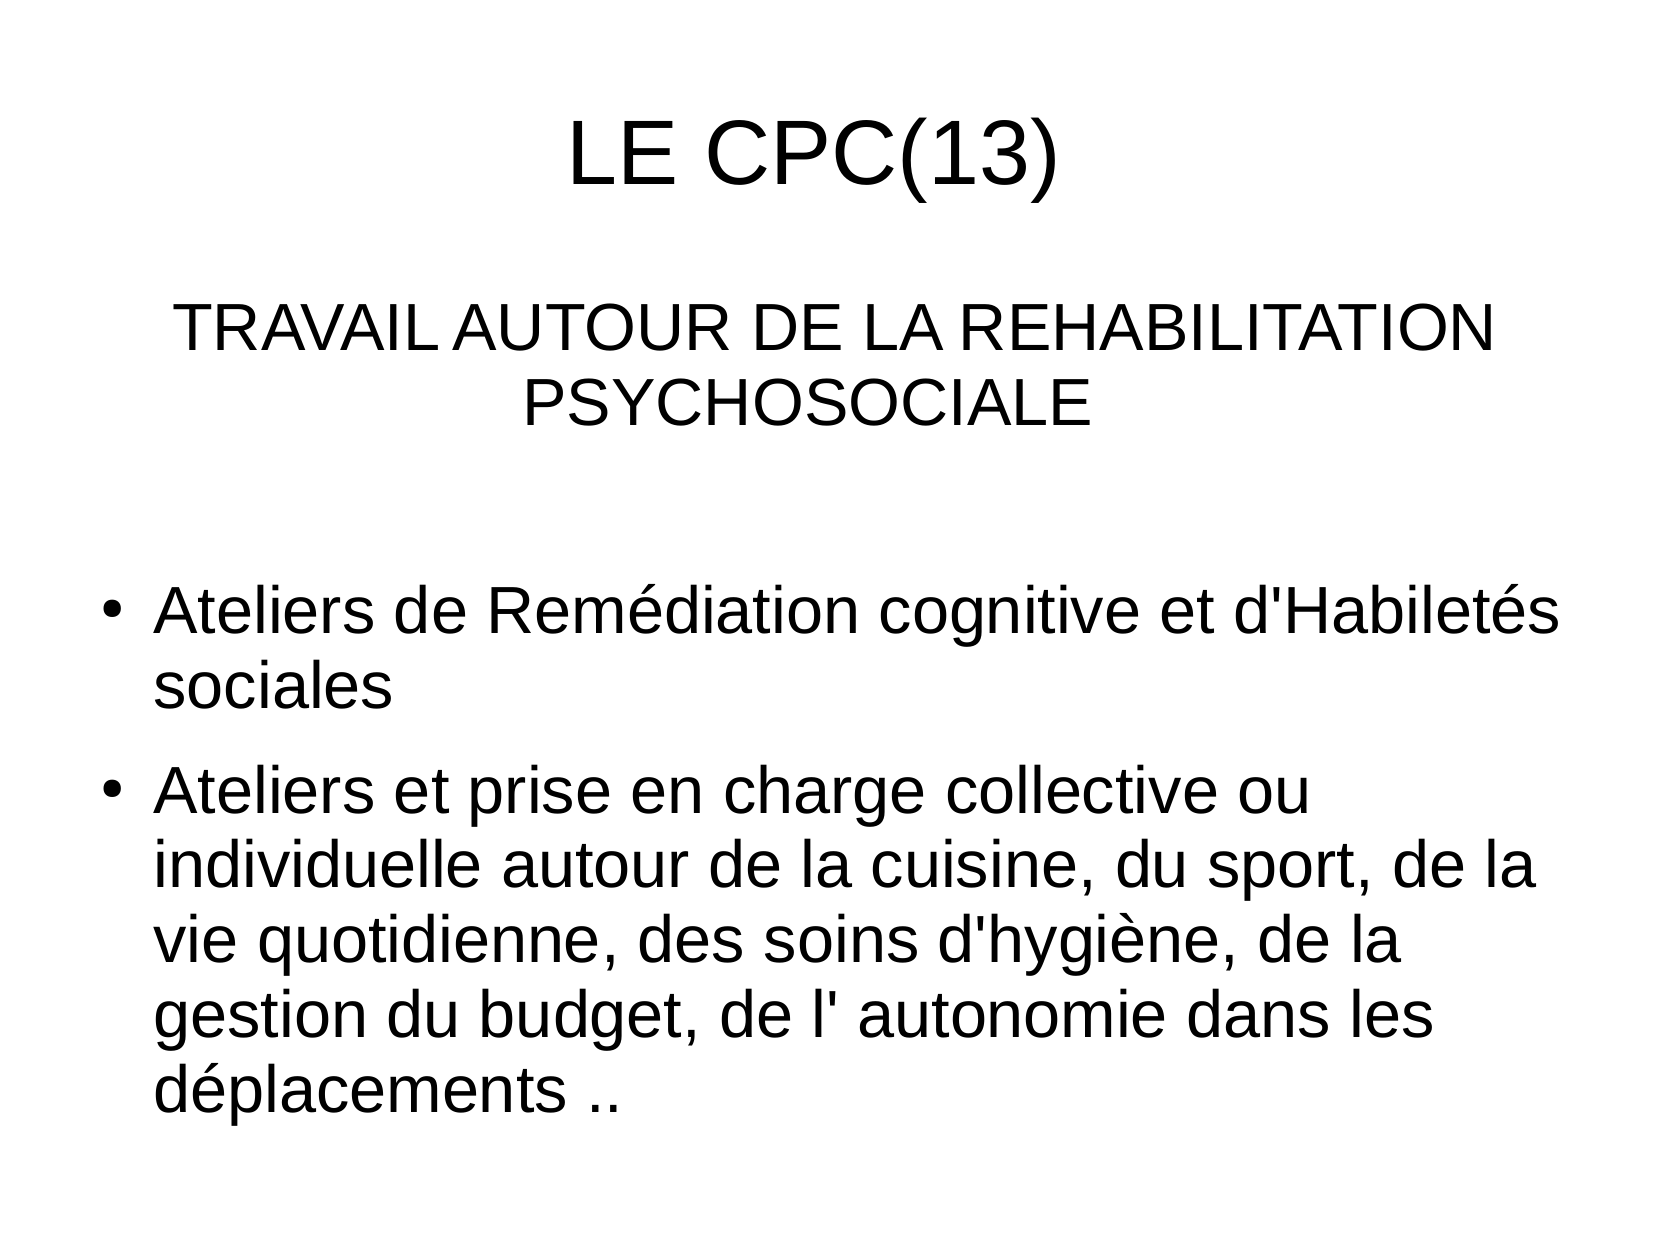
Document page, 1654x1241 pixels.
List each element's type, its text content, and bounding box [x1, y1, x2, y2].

title LE CPC(13) [82, 49, 1571, 257]
list TRAVAIL AUTOUR DE LA REHABILITATION PSYCHOSOCIALE Ateliers de Remédiation cognitive et d'Habiletés sociales Ateliers et prise en charge collective ou individuelle autour de la cuisine, du sport, de la vie quotidienne, des soins d'hygiène, de la gestion du budget, de l' autonomie dans les déplacements .. [82, 290, 1571, 1125]
